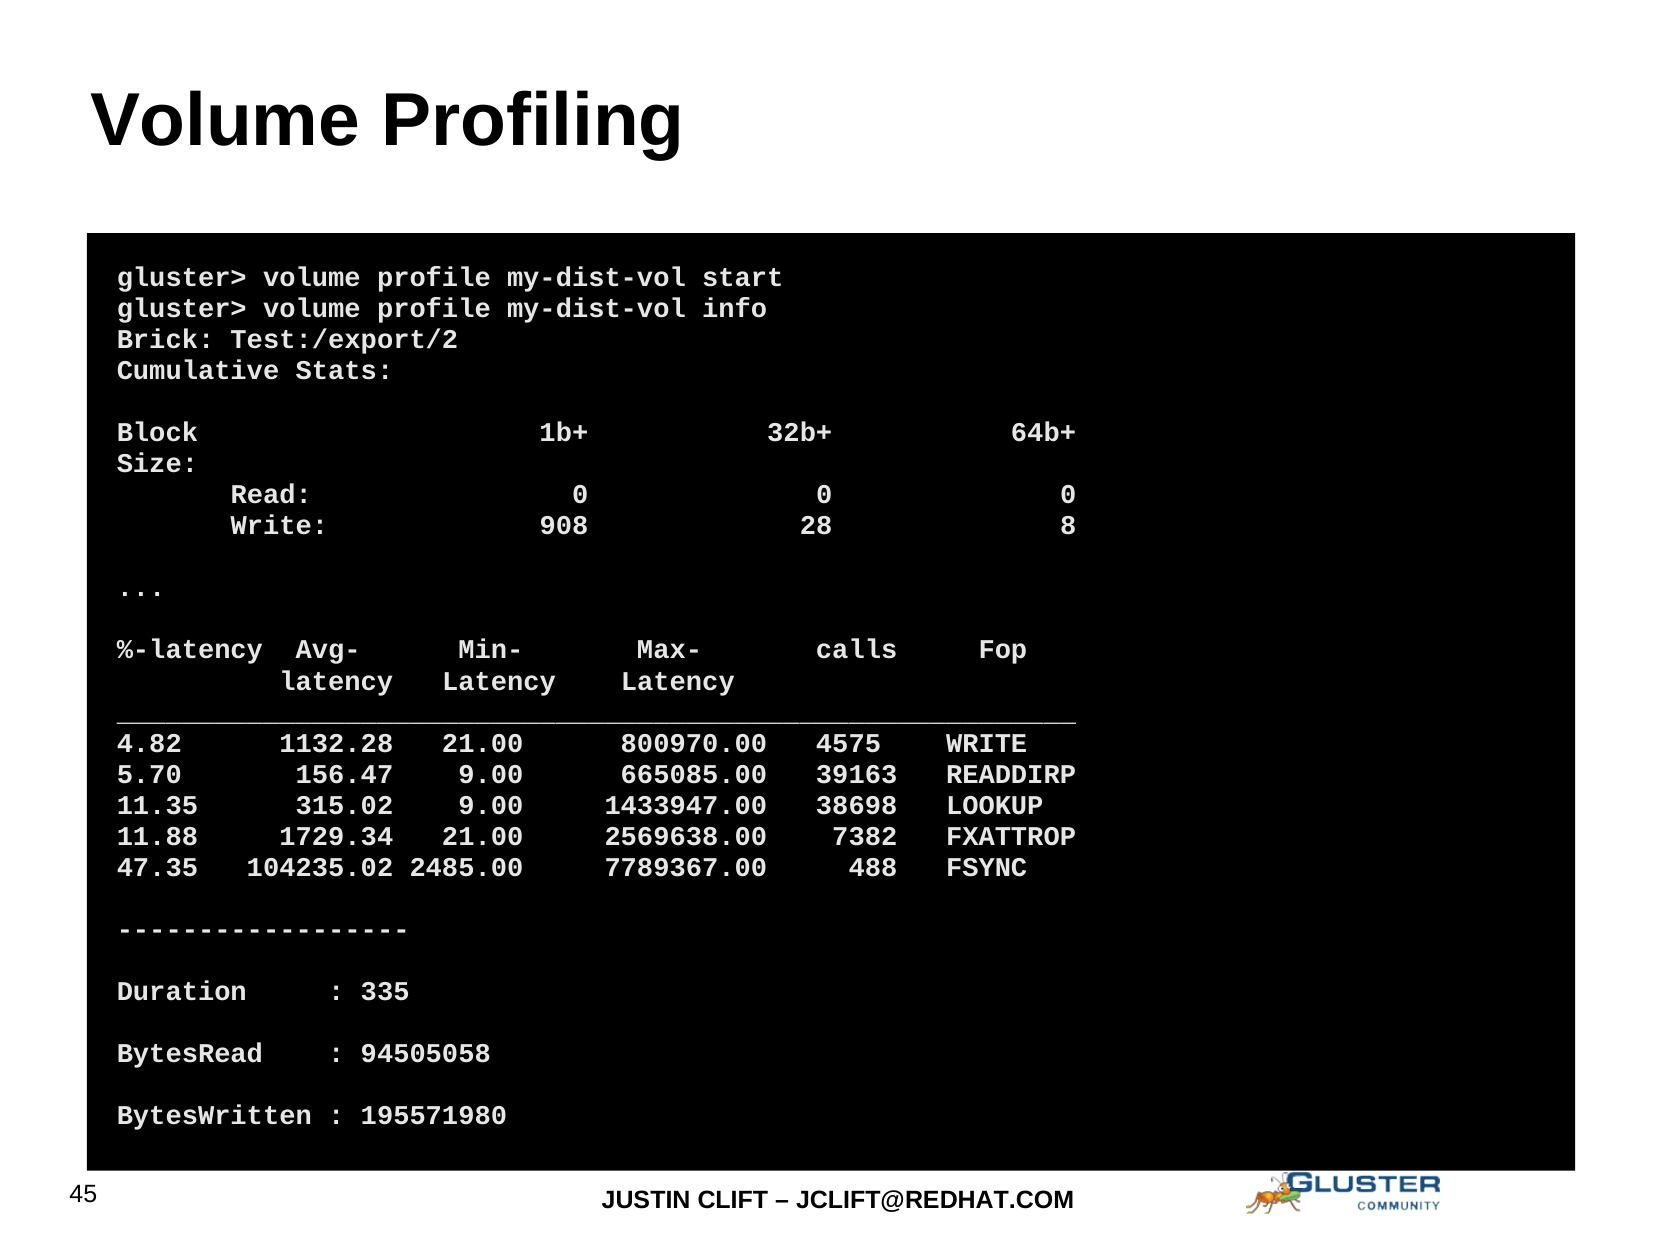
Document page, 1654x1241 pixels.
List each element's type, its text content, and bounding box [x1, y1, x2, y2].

title Volume Profiling [90, 15, 1579, 223]
list gluster> volume profile my-dist-vol start gluster> volume profile my-dist-vol info Brick: Test:/export/2 Cumulative Stats: Block 1b+ 32b+ 64b+ Size: Read: 0 0 0 Write: 908 28 8 ... %-latency Avg- Min- Max- calls Fop latency Latency Latency ___________________________________________________________ 4.82 1132.28 21.00 800970.00 4575 WRITE 5.70 156.47 9.00 665085.00 39163 READDIRP 11.35 315.02 9.00 1433947.00 38698 LOOKUP 11.88 1729.34 21.00 2569638.00 7382 FXATTROP 47.35 104235.02 2485.00 7789367.00 488 FSYNC ------------------ Duration : 335 BytesRead : 94505058 BytesWritten : 195571980 [86, 233, 1576, 1171]
picture [1246, 1171, 1440, 1215]
